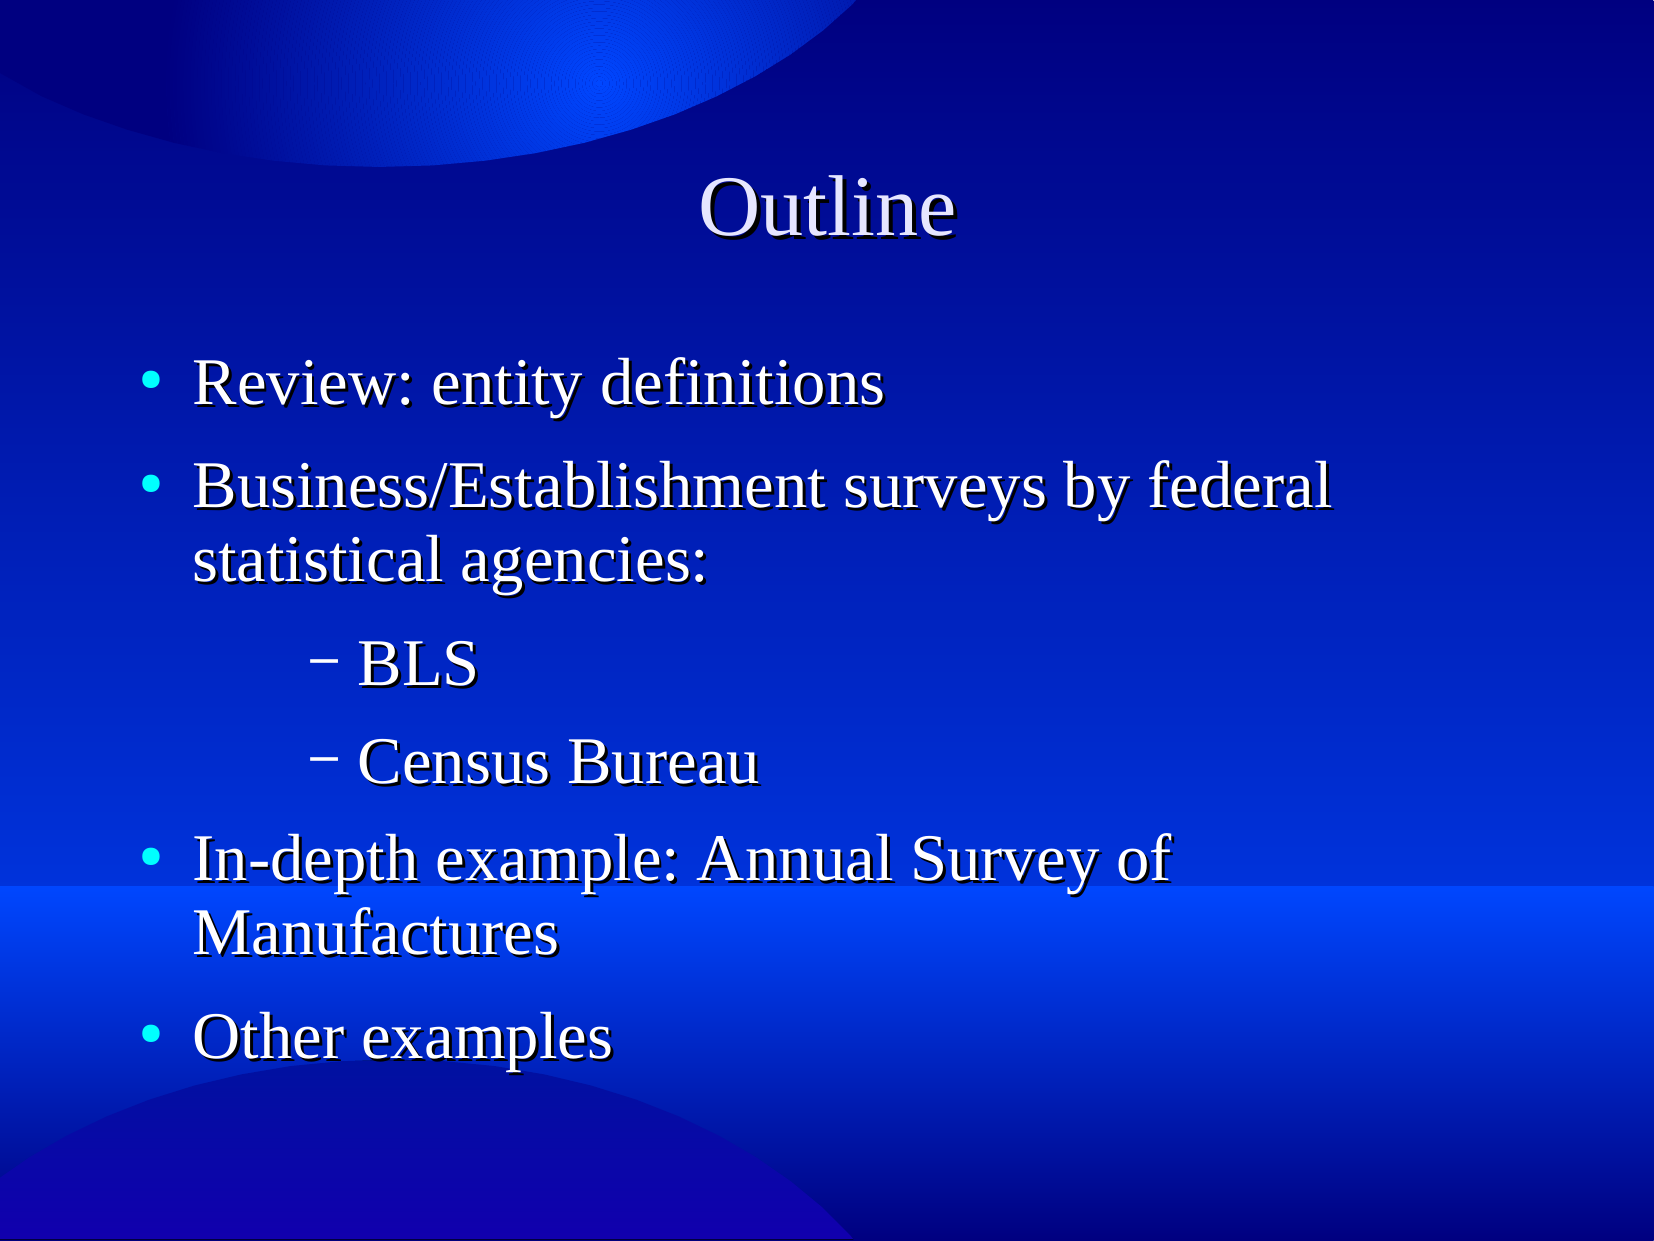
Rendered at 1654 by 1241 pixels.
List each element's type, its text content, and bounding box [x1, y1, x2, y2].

list Review: entity definitions Business/Establishment surveys by federal statistical agencies: BLS Census Bureau In-depth example: Annual Survey of Manufactures Other examples [121, 344, 1534, 1241]
title Outline [121, 102, 1534, 310]
